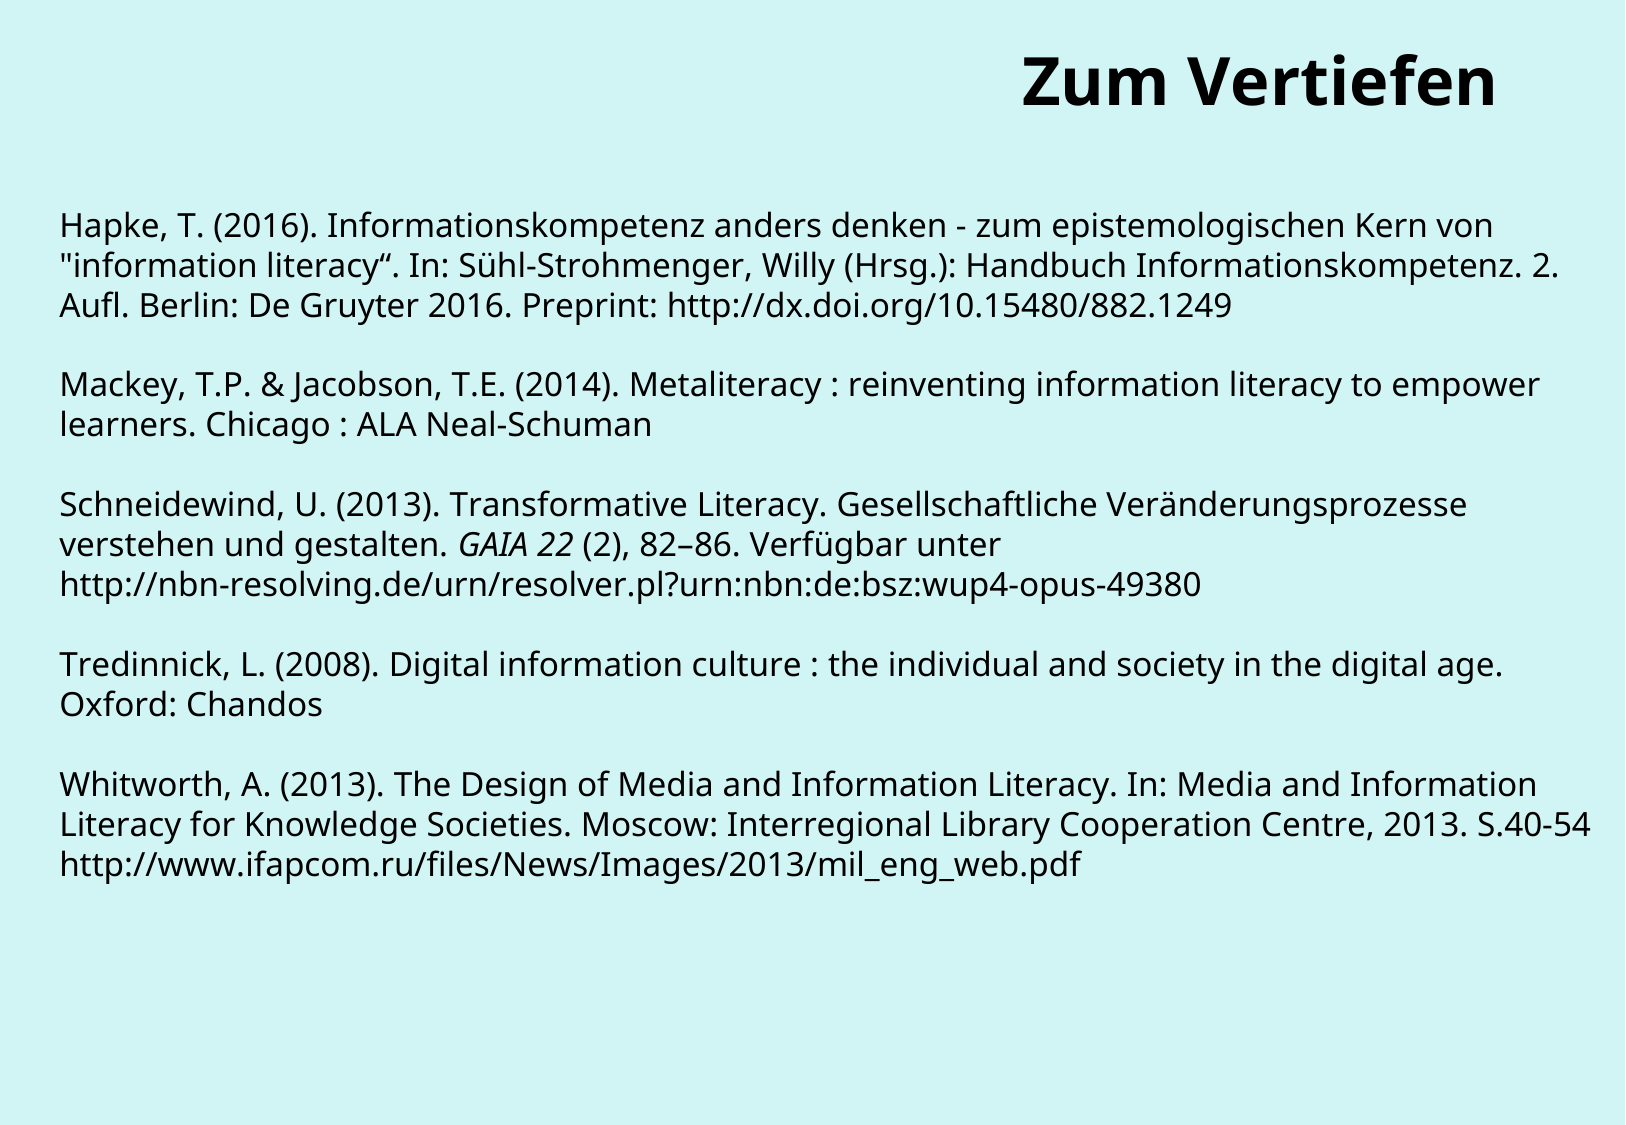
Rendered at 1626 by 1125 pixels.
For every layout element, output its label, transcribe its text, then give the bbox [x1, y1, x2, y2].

title Zum Vertiefen [847, 30, 1514, 131]
text_box Hapke, T. (2016). Informationskompetenz anders denken - zum epistemologischen Kern von "information literacy“. In: Sühl-Strohmenger, Willy (Hrsg.): Handbuch Informationskompetenz. 2. Aufl. Berlin: De Gruyter 2016. Preprint: http://dx.doi.org/10.15480/882.1249 Mackey, T.P. & Jacobson, T.E. (2014). Metaliteracy : reinventing information literacy to empower learners. Chicago : ALA Neal-Schuman Schneidewind, U. (2013). Transformative Literacy. Gesellschaftliche Veränderungsprozesse verstehen und gestalten. GAIA 22 (2), 82–86. Verfügbar unter http://nbn-resolving.de/urn/resolver.pl?urn:nbn:de:bsz:wup4-opus-49380 Tredinnick, L. (2008). Digital information culture : the individual and society in the digital age. Oxford: Chandos Whitworth, A. (2013). The Design of Media and Information Literacy. In: Media and Information Literacy for Knowledge Societies. Moscow: Interregional Library Cooperation Centre, 2013. S.40-54 http://www.ifapcom.ru/files/News/Images/2013/mil_eng_web.pdf [44, 196, 1626, 891]
